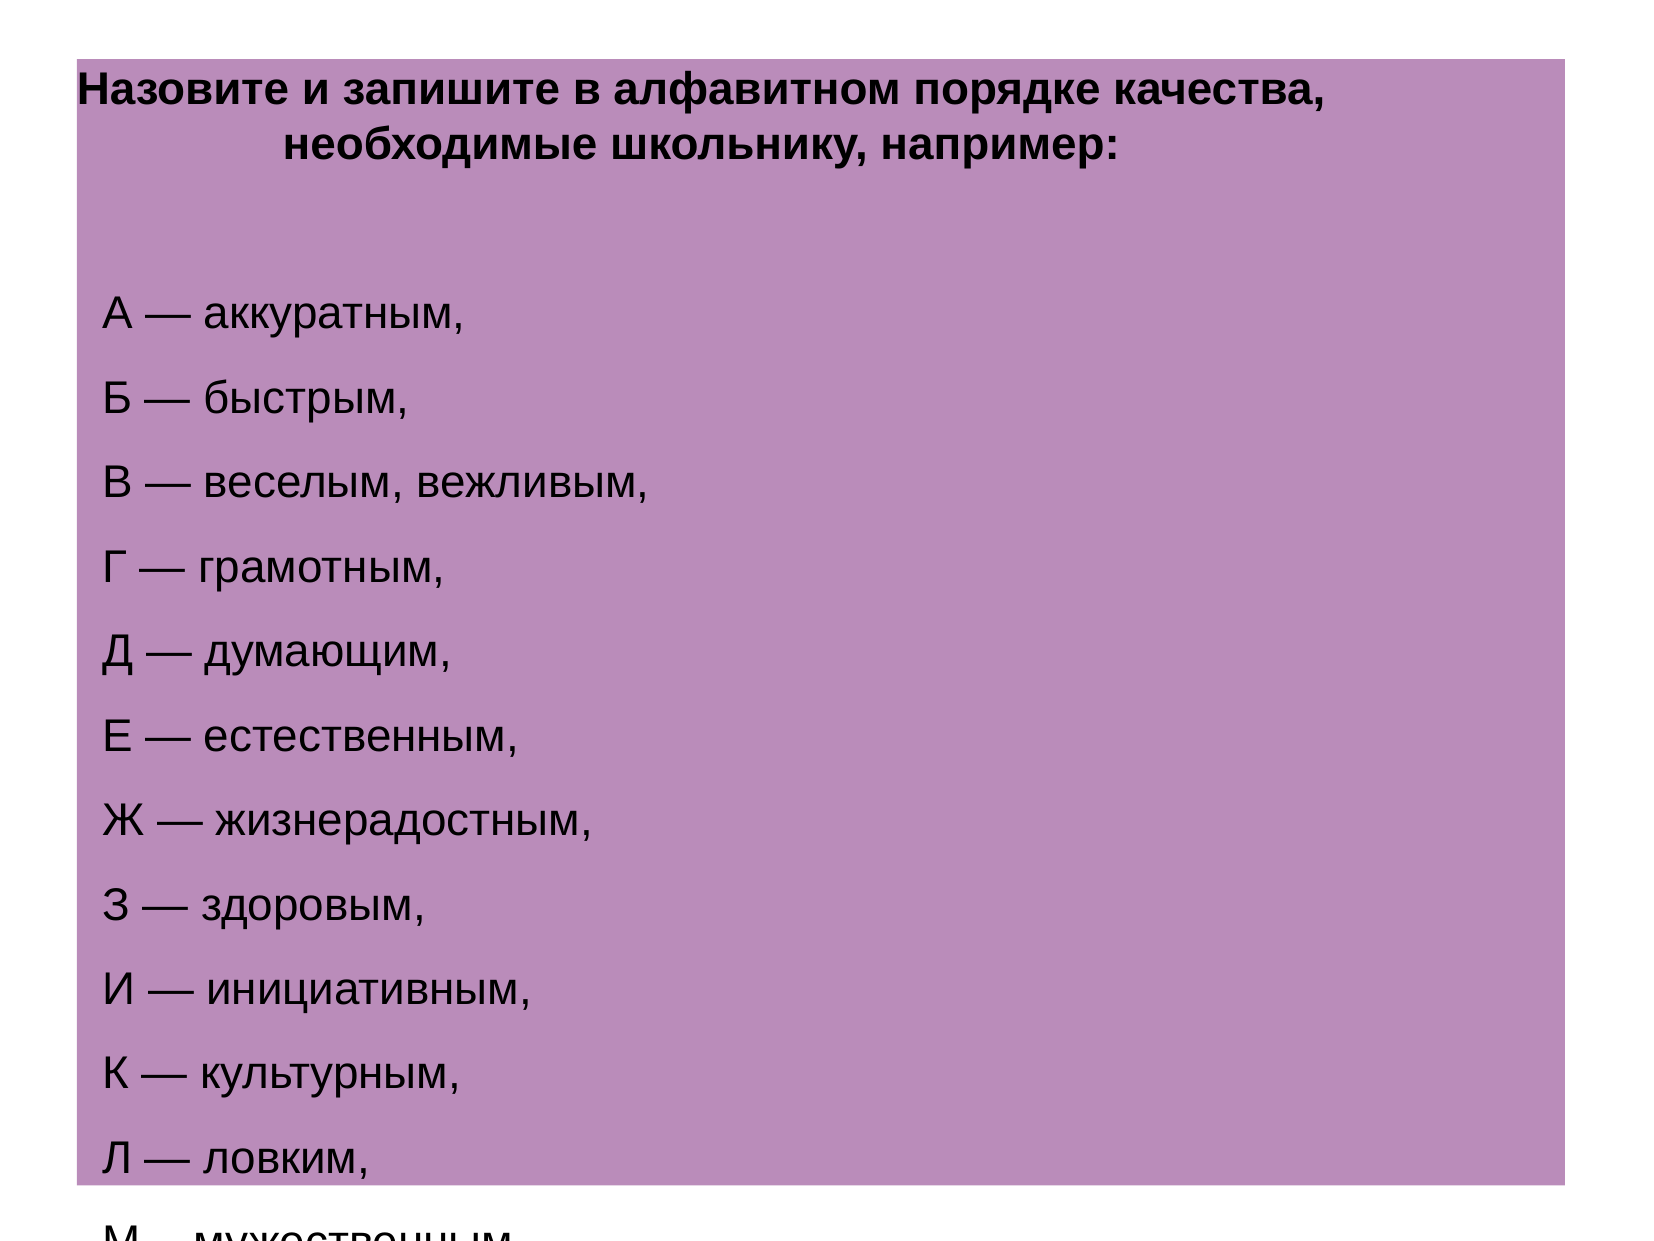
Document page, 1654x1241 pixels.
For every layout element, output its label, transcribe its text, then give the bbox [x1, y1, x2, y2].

subtitle Назовите и запишите в алфавитном порядке качества, необходимые школьнику, например: А — аккуратным, Б — быстрым, В — веселым, вежливым, Г — грамотным, Д — думающим, Е — естественным, Ж — жизнерадостным, З — здоровым, И — инициативным, К — культурным, Л — ловким, М - мужественным, Н — неунывающим, О — организованным, П — примерным учеником, Р — решительным, С — собранным, Т — трудолюбивым, терпиливым, У — упорным, усердным. [76, 59, 1565, 1186]
